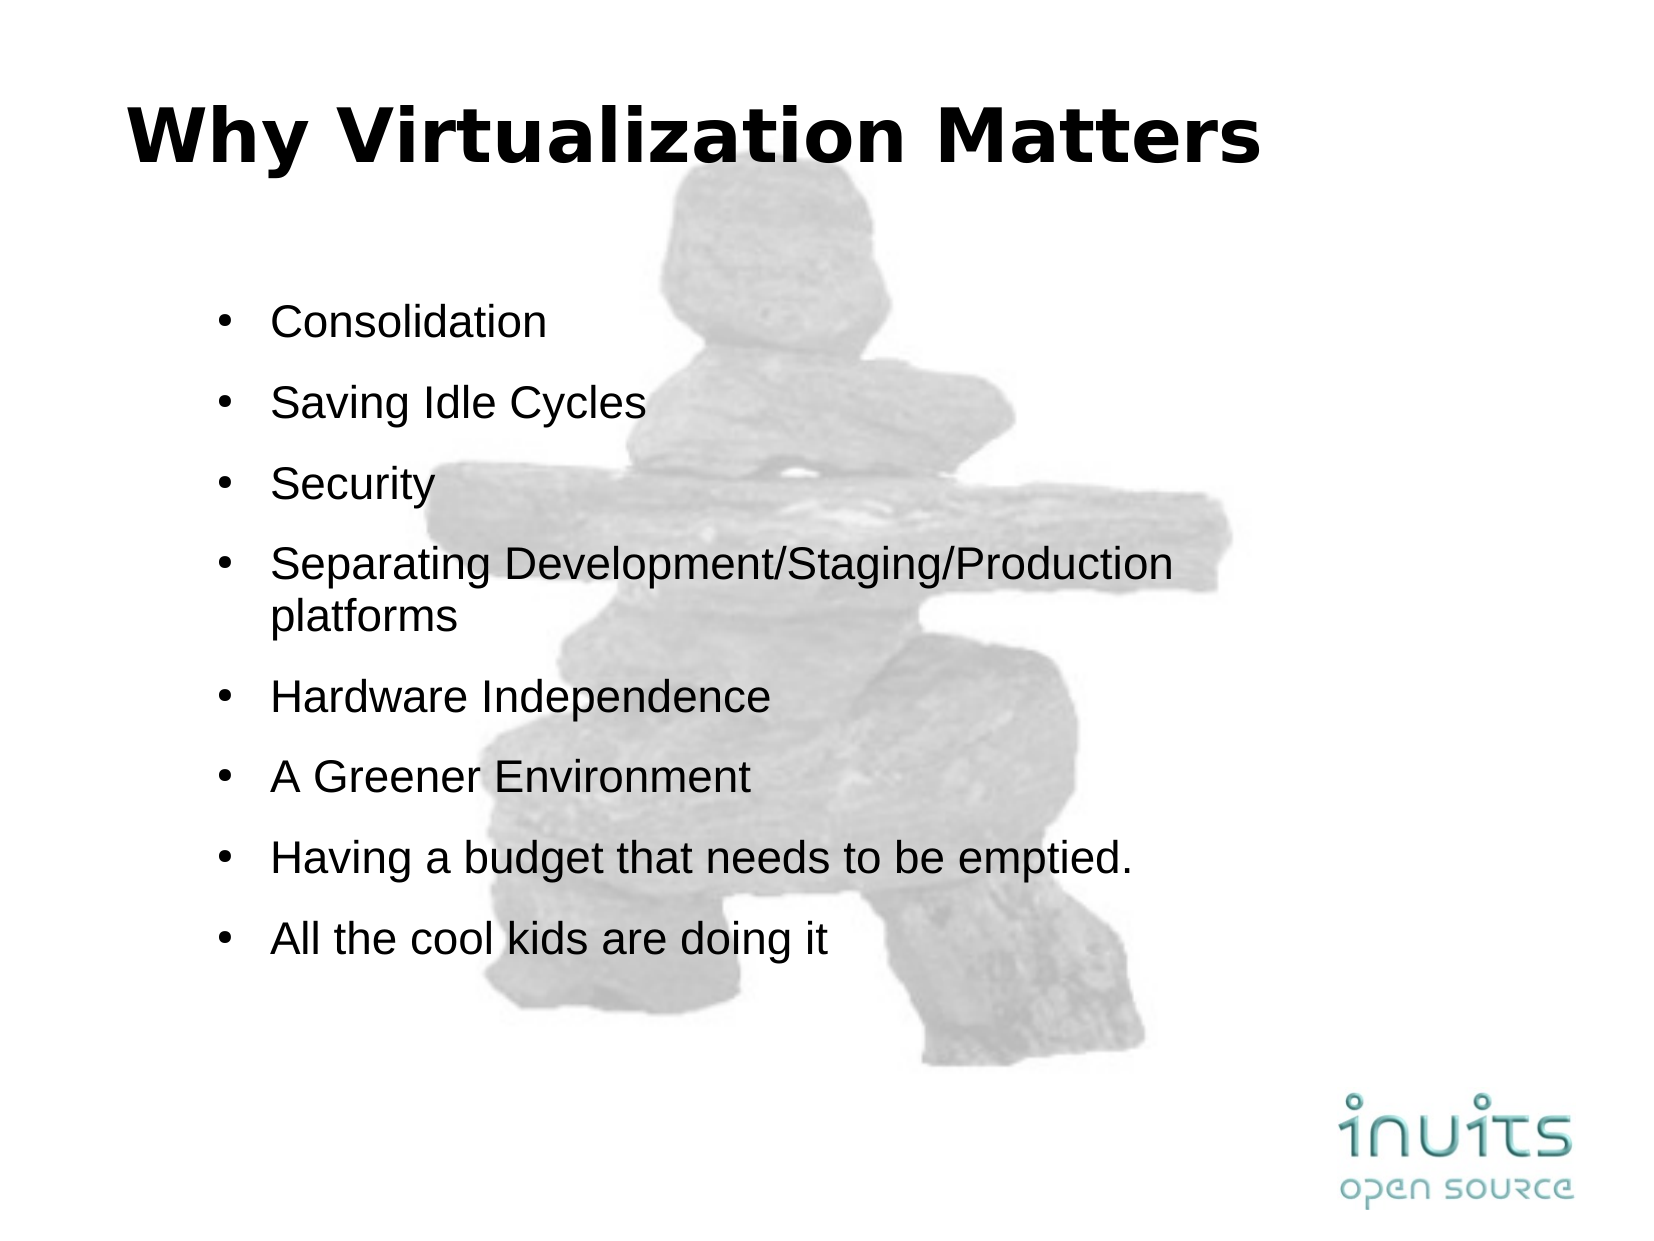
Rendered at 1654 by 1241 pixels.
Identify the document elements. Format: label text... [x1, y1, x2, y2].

picture [1337, 1087, 1576, 1210]
title Why Virtualization Matters [110, 85, 1291, 207]
picture [337, 112, 1298, 1120]
list Consolidation Saving Idle Cycles Security Separating Development/Staging/Production platforms Hardware Independence A Greener Environment Having a budget that needs to be emptied. All the cool kids are doing it [199, 296, 1266, 1200]
